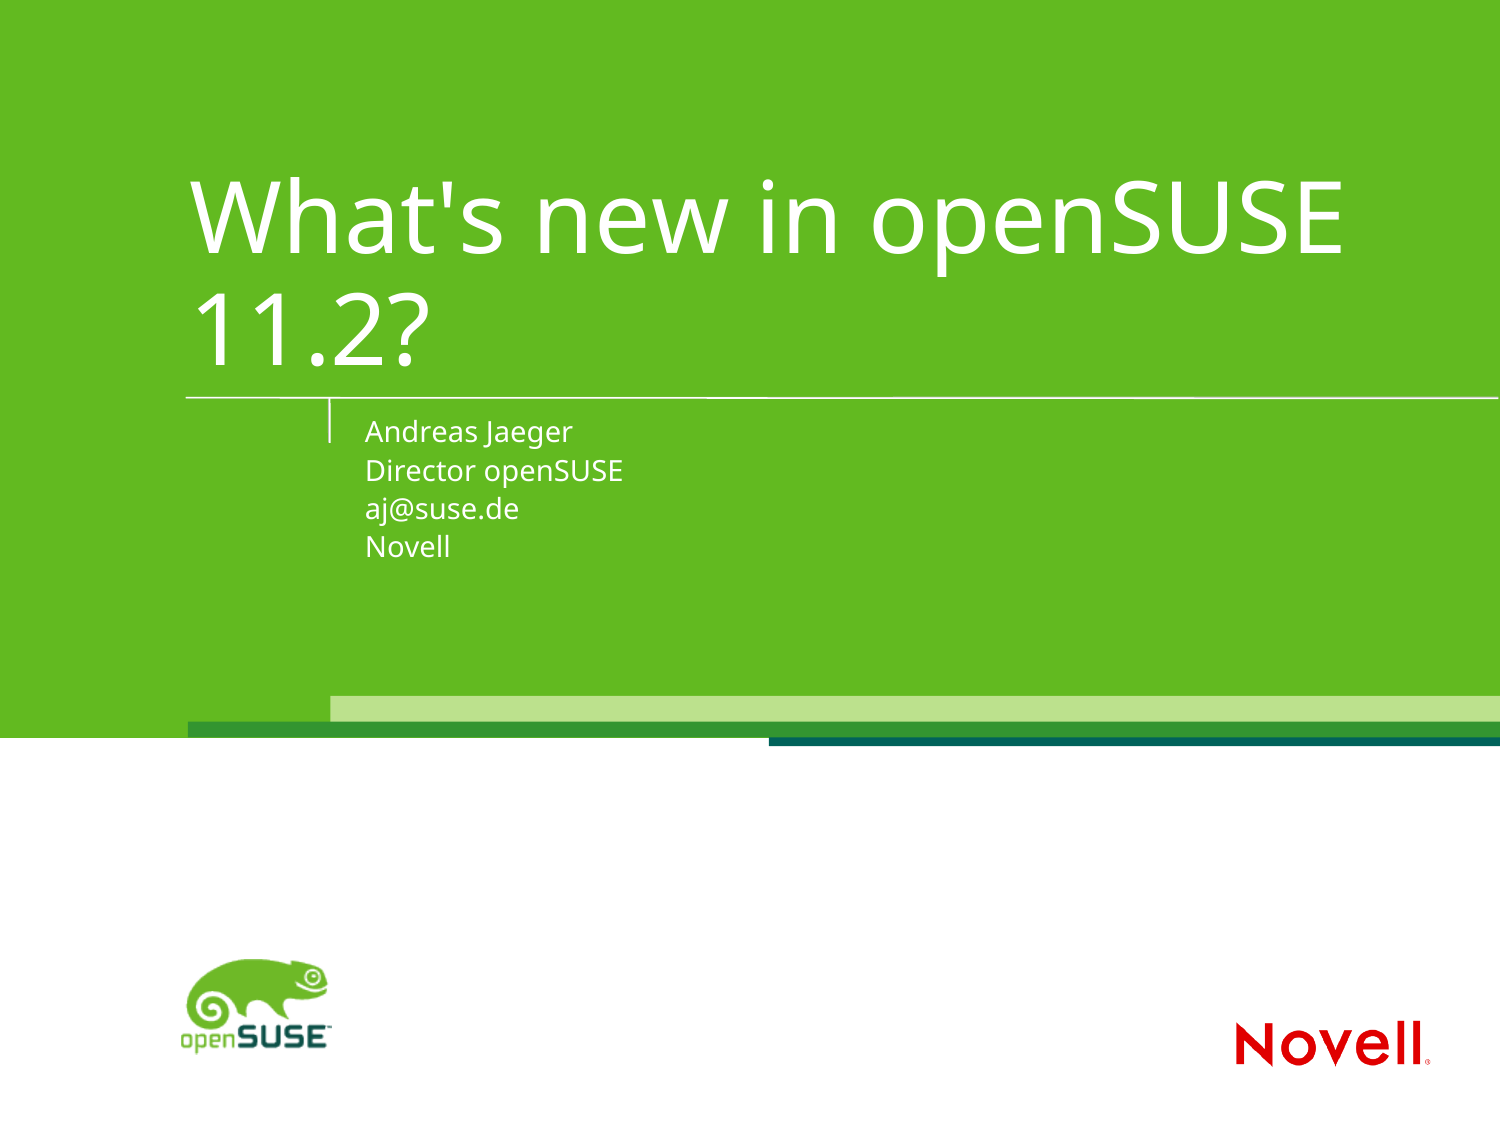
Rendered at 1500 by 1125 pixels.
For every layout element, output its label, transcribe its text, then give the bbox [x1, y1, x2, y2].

picture [1227, 1013, 1438, 1074]
title What's new in openSUSE 11.2? [174, 137, 1388, 388]
subtitle Andreas Jaeger Director openSUSE aj@suse.de Novell [350, 412, 1150, 545]
picture [181, 959, 332, 1055]
